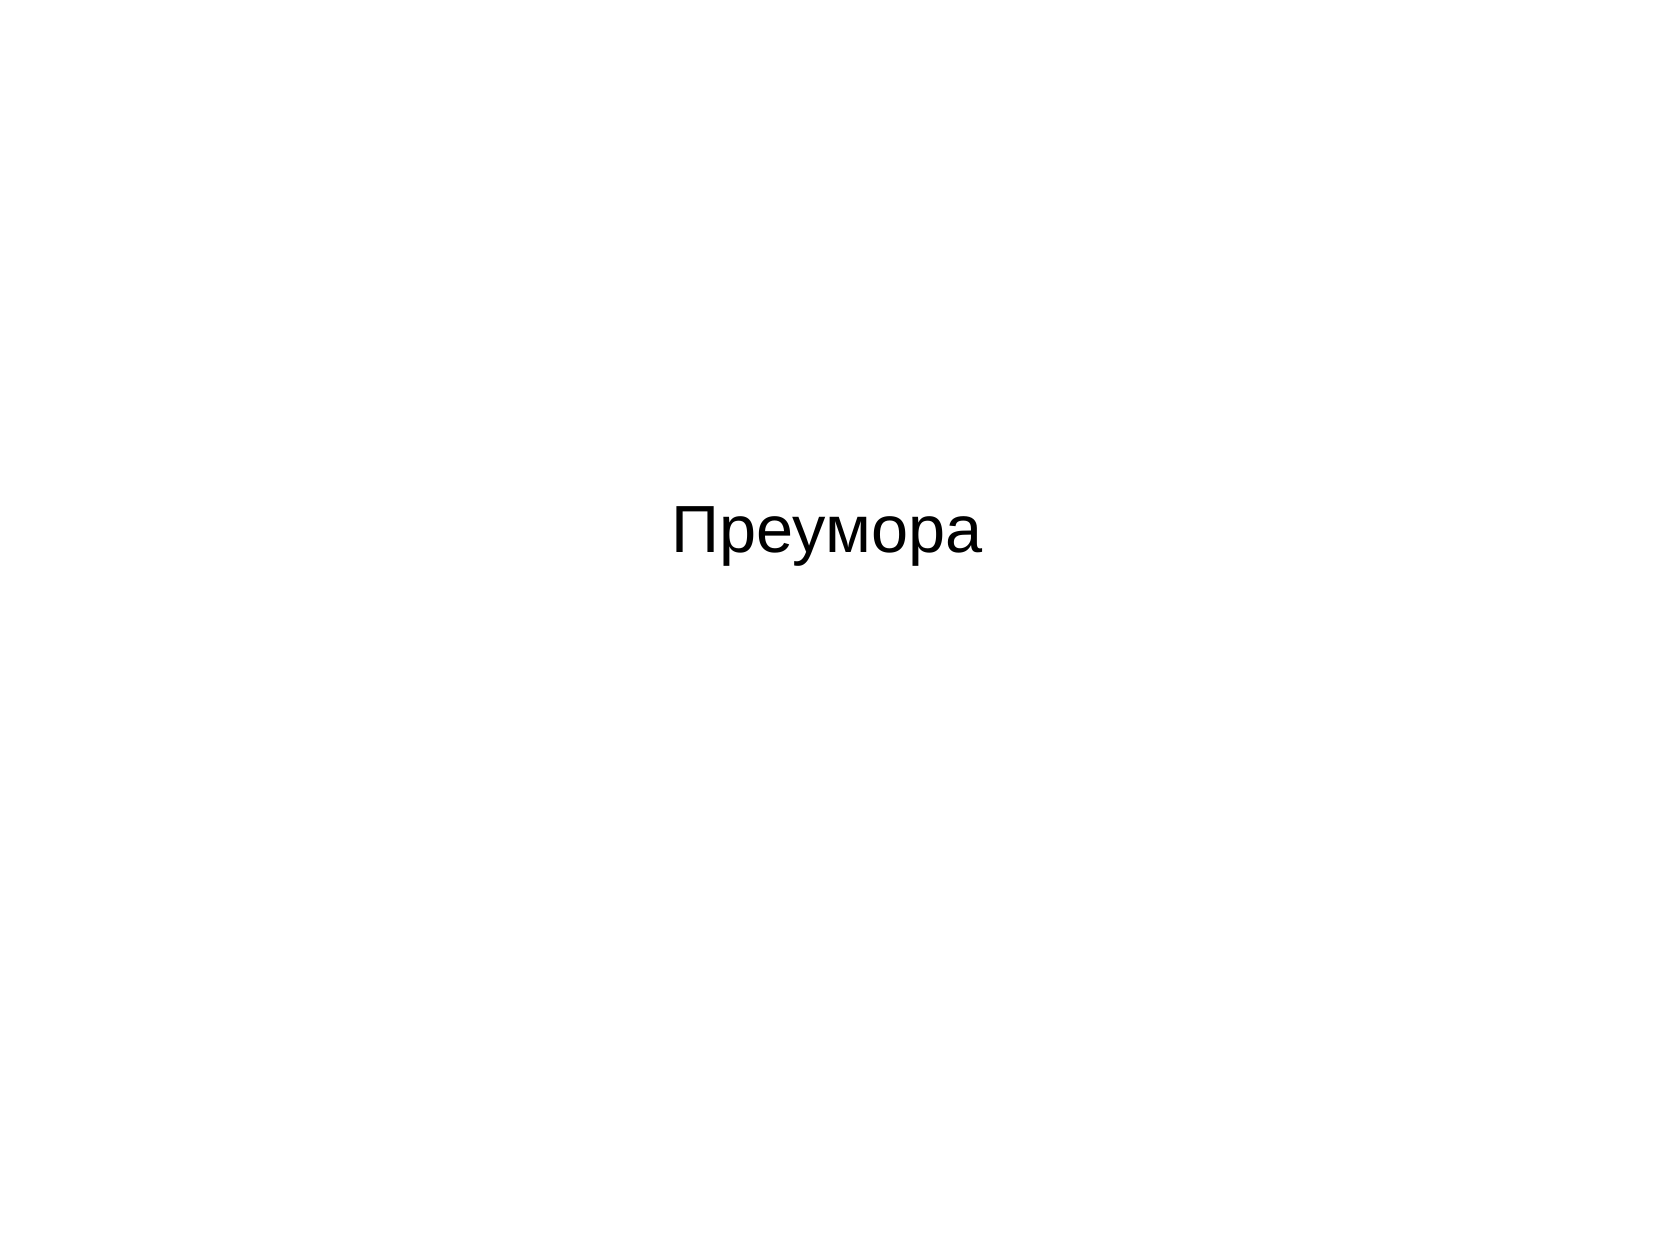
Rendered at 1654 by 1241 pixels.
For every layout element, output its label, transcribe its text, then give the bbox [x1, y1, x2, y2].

subtitle Преумора [82, 49, 1571, 1010]
